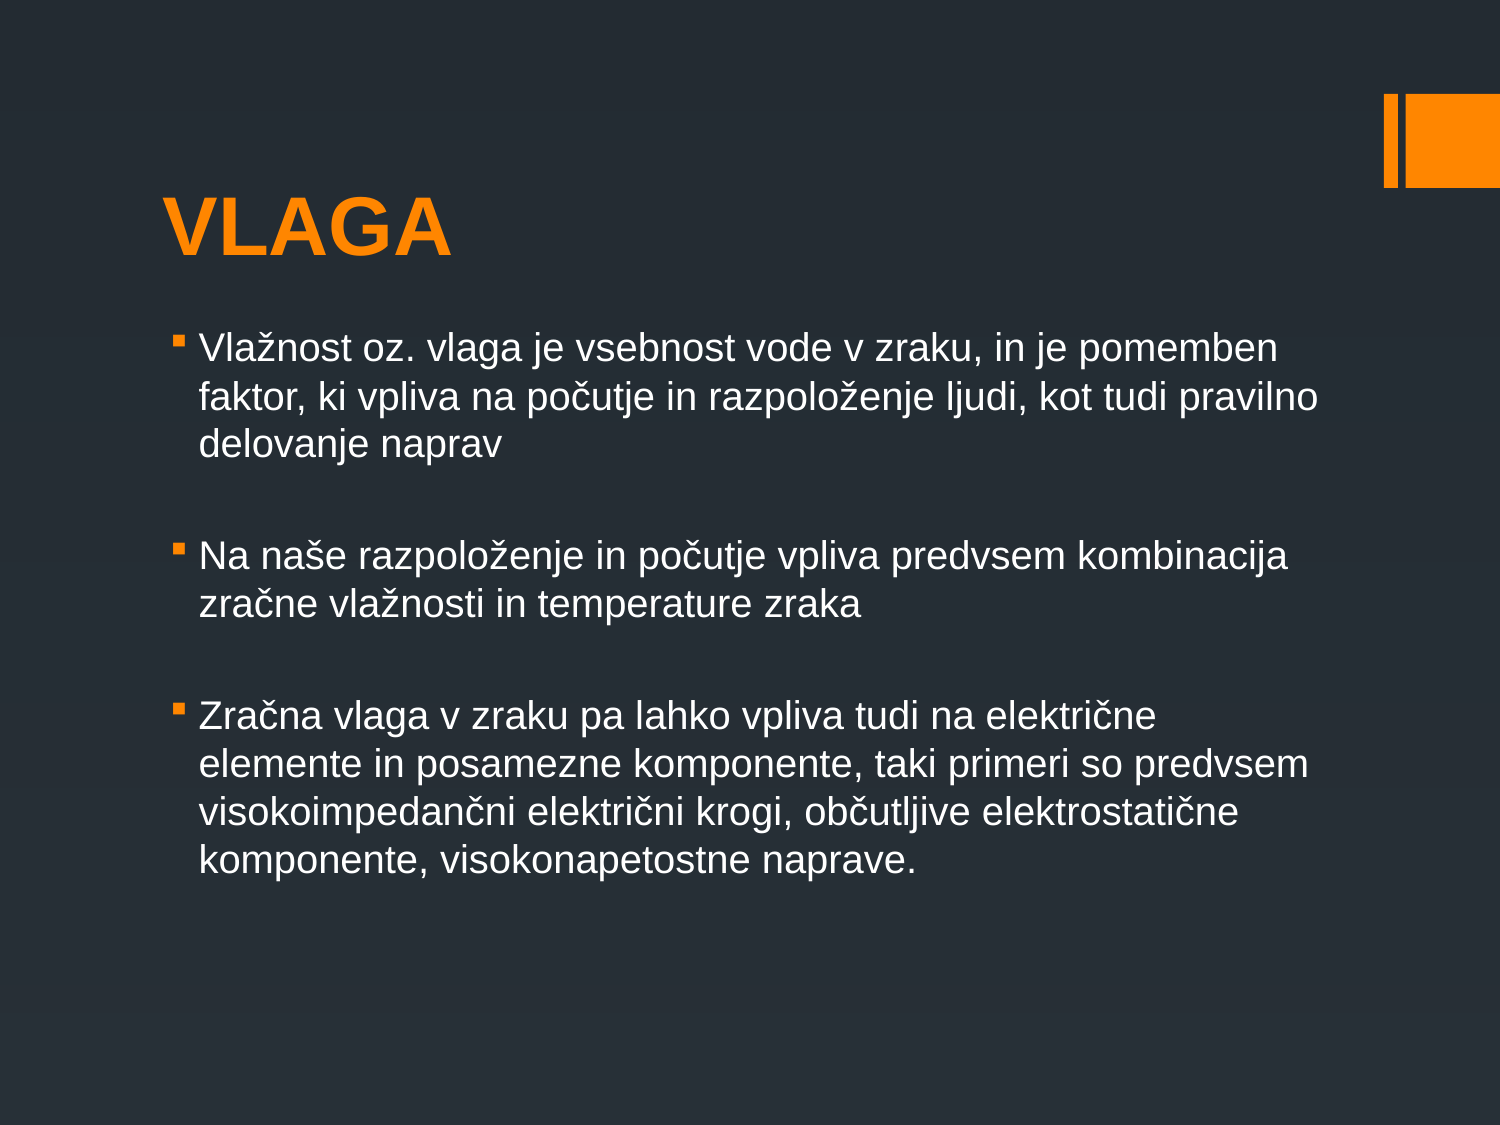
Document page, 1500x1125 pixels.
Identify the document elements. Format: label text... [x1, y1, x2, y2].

title VLAGA [147, 90, 1348, 280]
list Vlažnost oz. vlaga je vsebnost vode v zraku, in je pomemben faktor, ki vpliva na počutje in razpoloženje ljudi, kot tudi pravilno delovanje naprav Na naše razpoloženje in počutje vpliva predvsem kombinacija zračne vlažnosti in temperature zraka Zračna vlaga v zraku pa lahko vpliva tudi na električne elemente in posamezne komponente, taki primeri so predvsem visokoimpedančni električni krogi, občutljive elektrostatične komponente, visokonapetostne naprave. [147, 314, 1348, 896]
